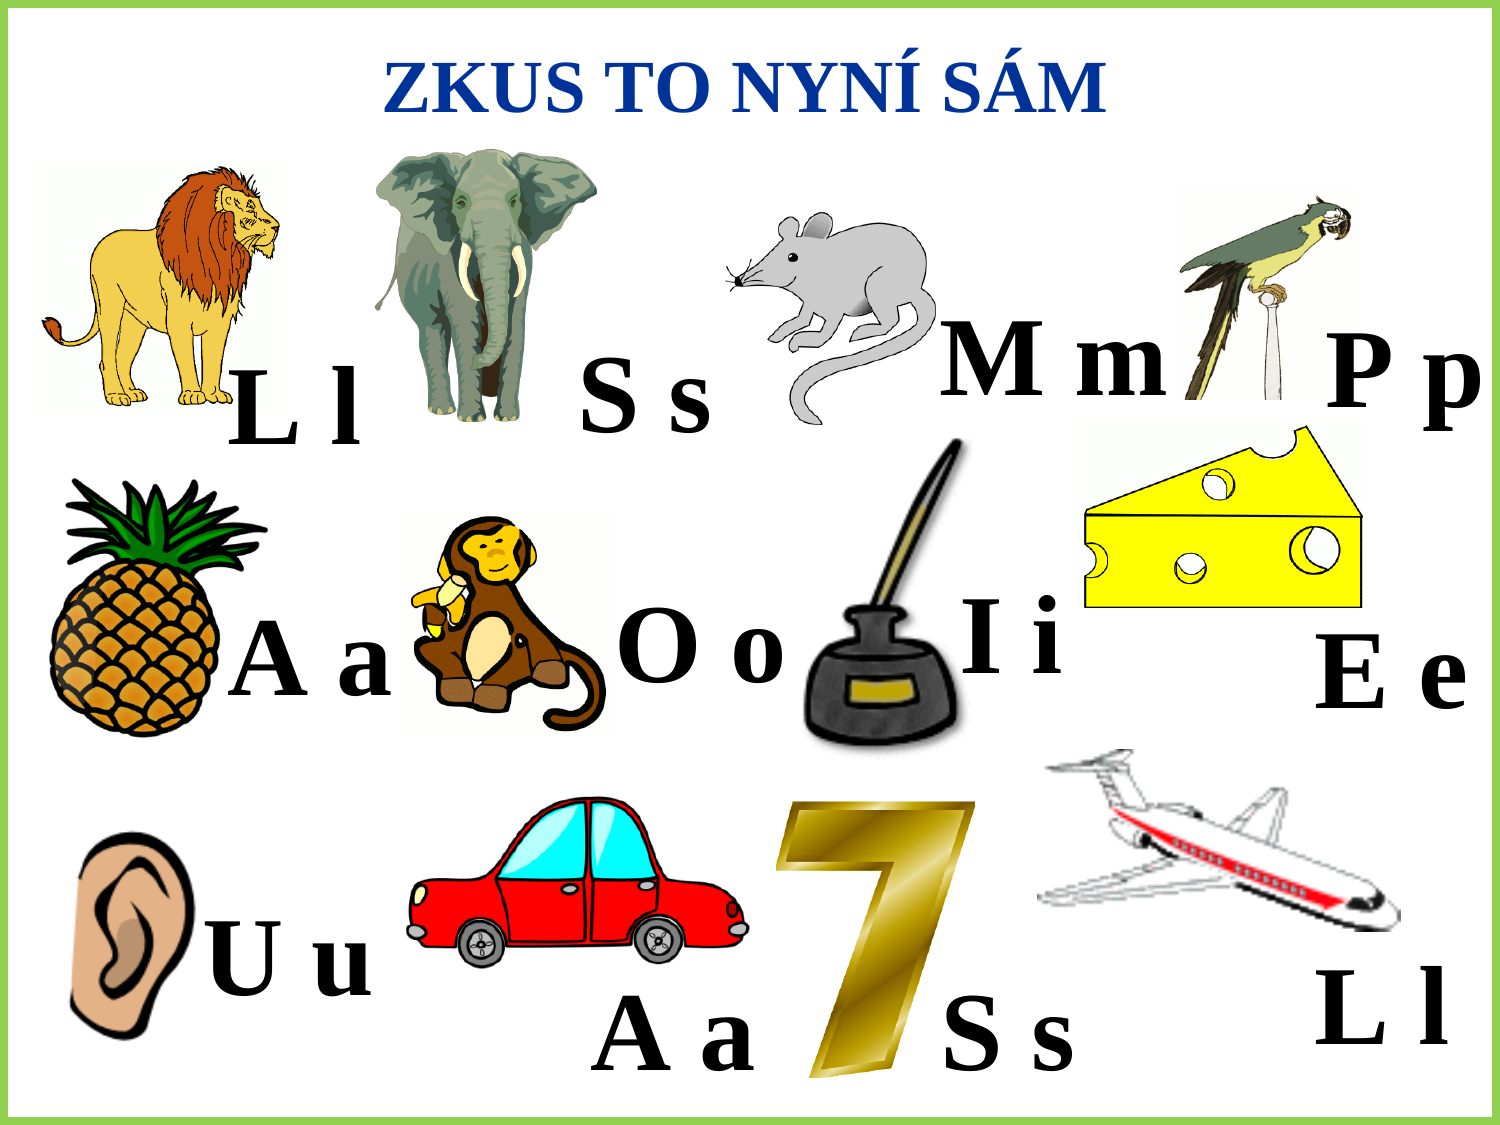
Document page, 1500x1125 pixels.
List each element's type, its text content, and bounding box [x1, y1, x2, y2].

picture [1074, 421, 1363, 608]
picture [774, 799, 976, 1080]
text_box P p [1310, 287, 1492, 438]
title ZKUS TO NYNÍ SÁM [107, 8, 1383, 176]
picture [725, 212, 936, 426]
picture [1037, 749, 1401, 932]
picture [800, 437, 975, 760]
text_box M m [936, 274, 1184, 426]
text_box L l [212, 324, 377, 476]
picture [8, 471, 276, 747]
picture [37, 162, 284, 410]
text_box A a [212, 574, 399, 726]
text_box S s [562, 312, 727, 463]
text_box E e [1300, 588, 1484, 739]
picture [399, 786, 751, 970]
text_box S s [925, 949, 1091, 1101]
picture [1175, 187, 1354, 400]
text_box O o [611, 562, 802, 713]
picture [399, 512, 611, 735]
picture [37, 824, 263, 1051]
text_box U u [187, 874, 390, 1026]
text_box I i [945, 553, 1078, 704]
text_box L l [1300, 924, 1465, 1076]
picture [375, 176, 597, 422]
text_box A a [575, 949, 771, 1101]
